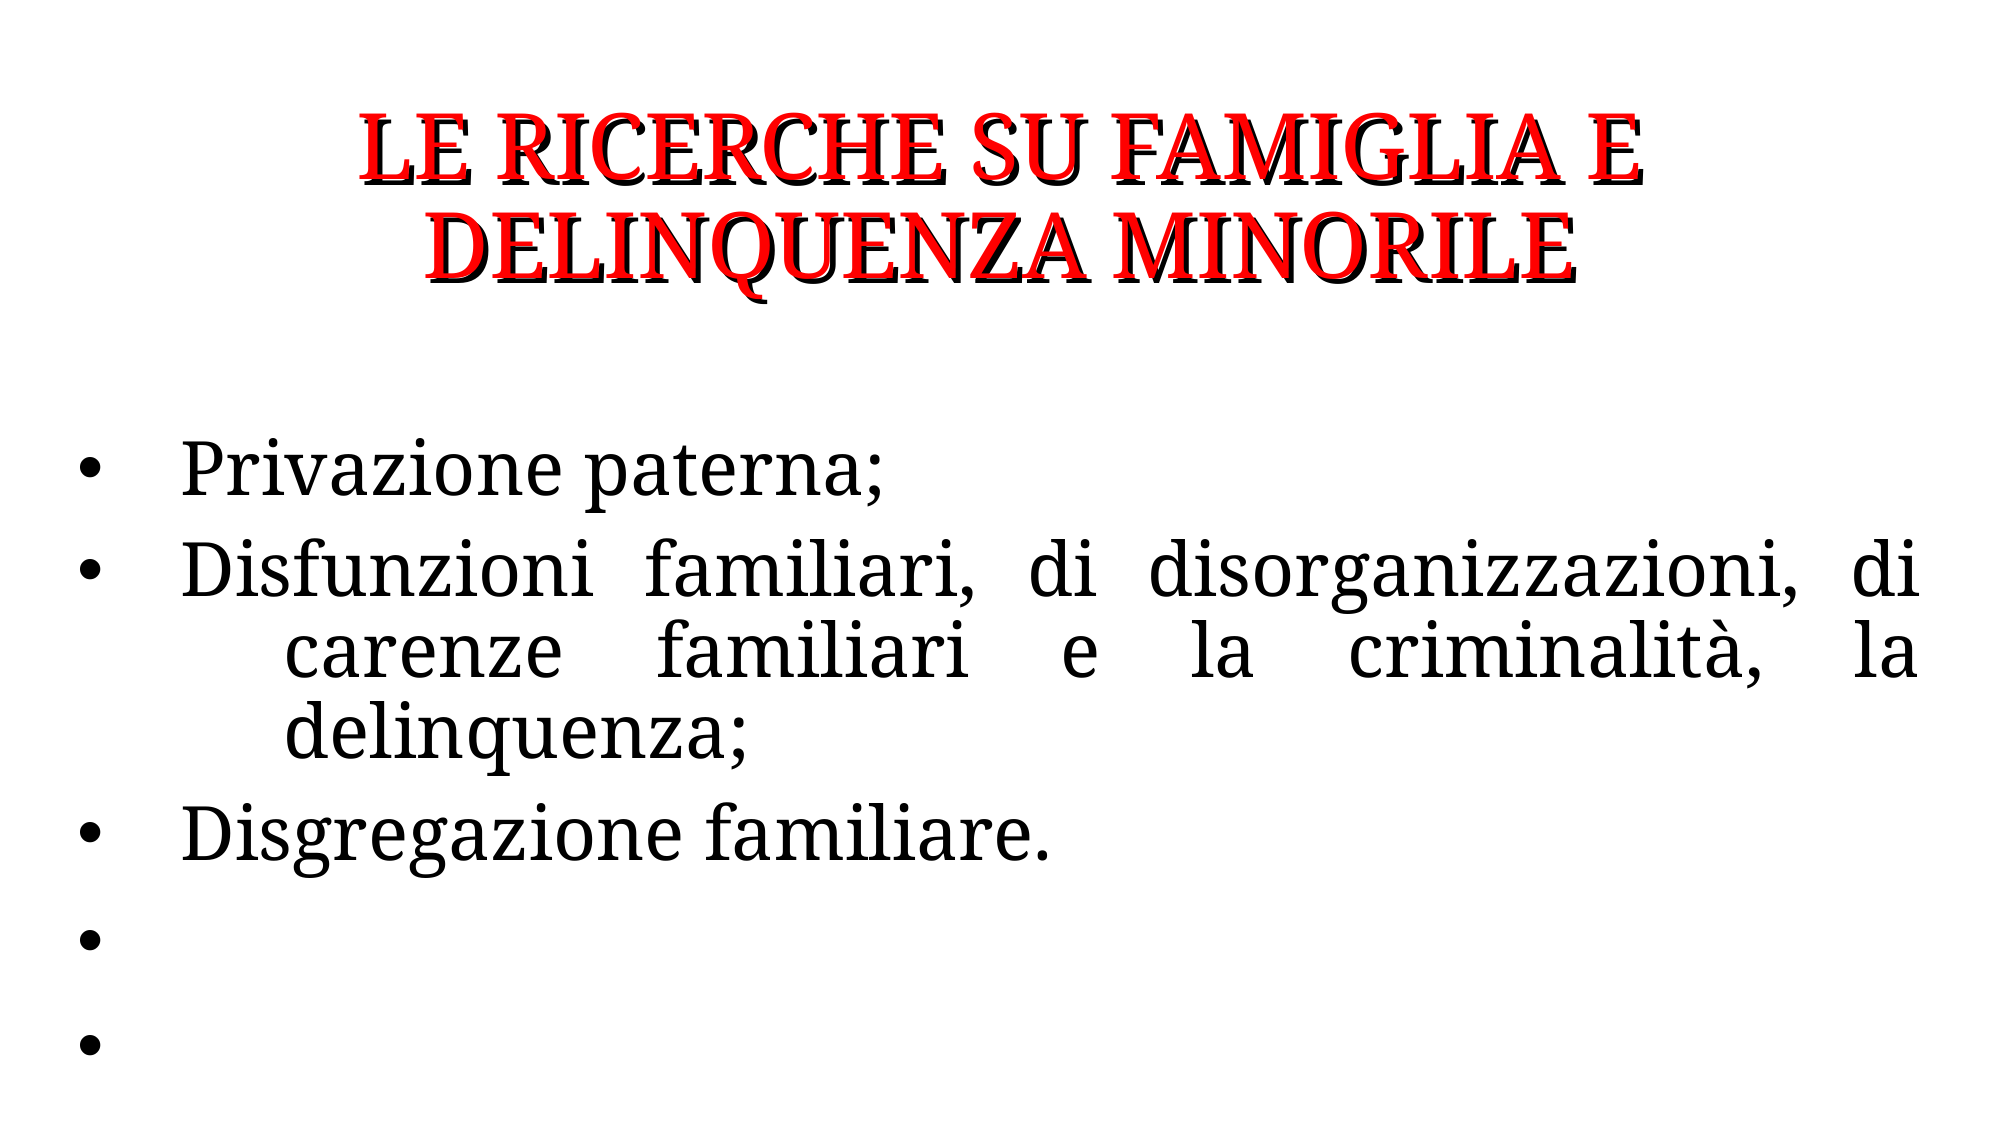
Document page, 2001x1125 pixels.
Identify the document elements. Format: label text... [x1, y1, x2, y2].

title LE RICERCHE SU FAMIGLIA E DELINQUENZA MINORILE [62, 91, 1938, 309]
list Privazione paterna; Disfunzioni familiari, di disorganizzazioni, di carenze familiari e la criminalità, la delinquenza; Disgregazione familiare. [62, 422, 1938, 929]
